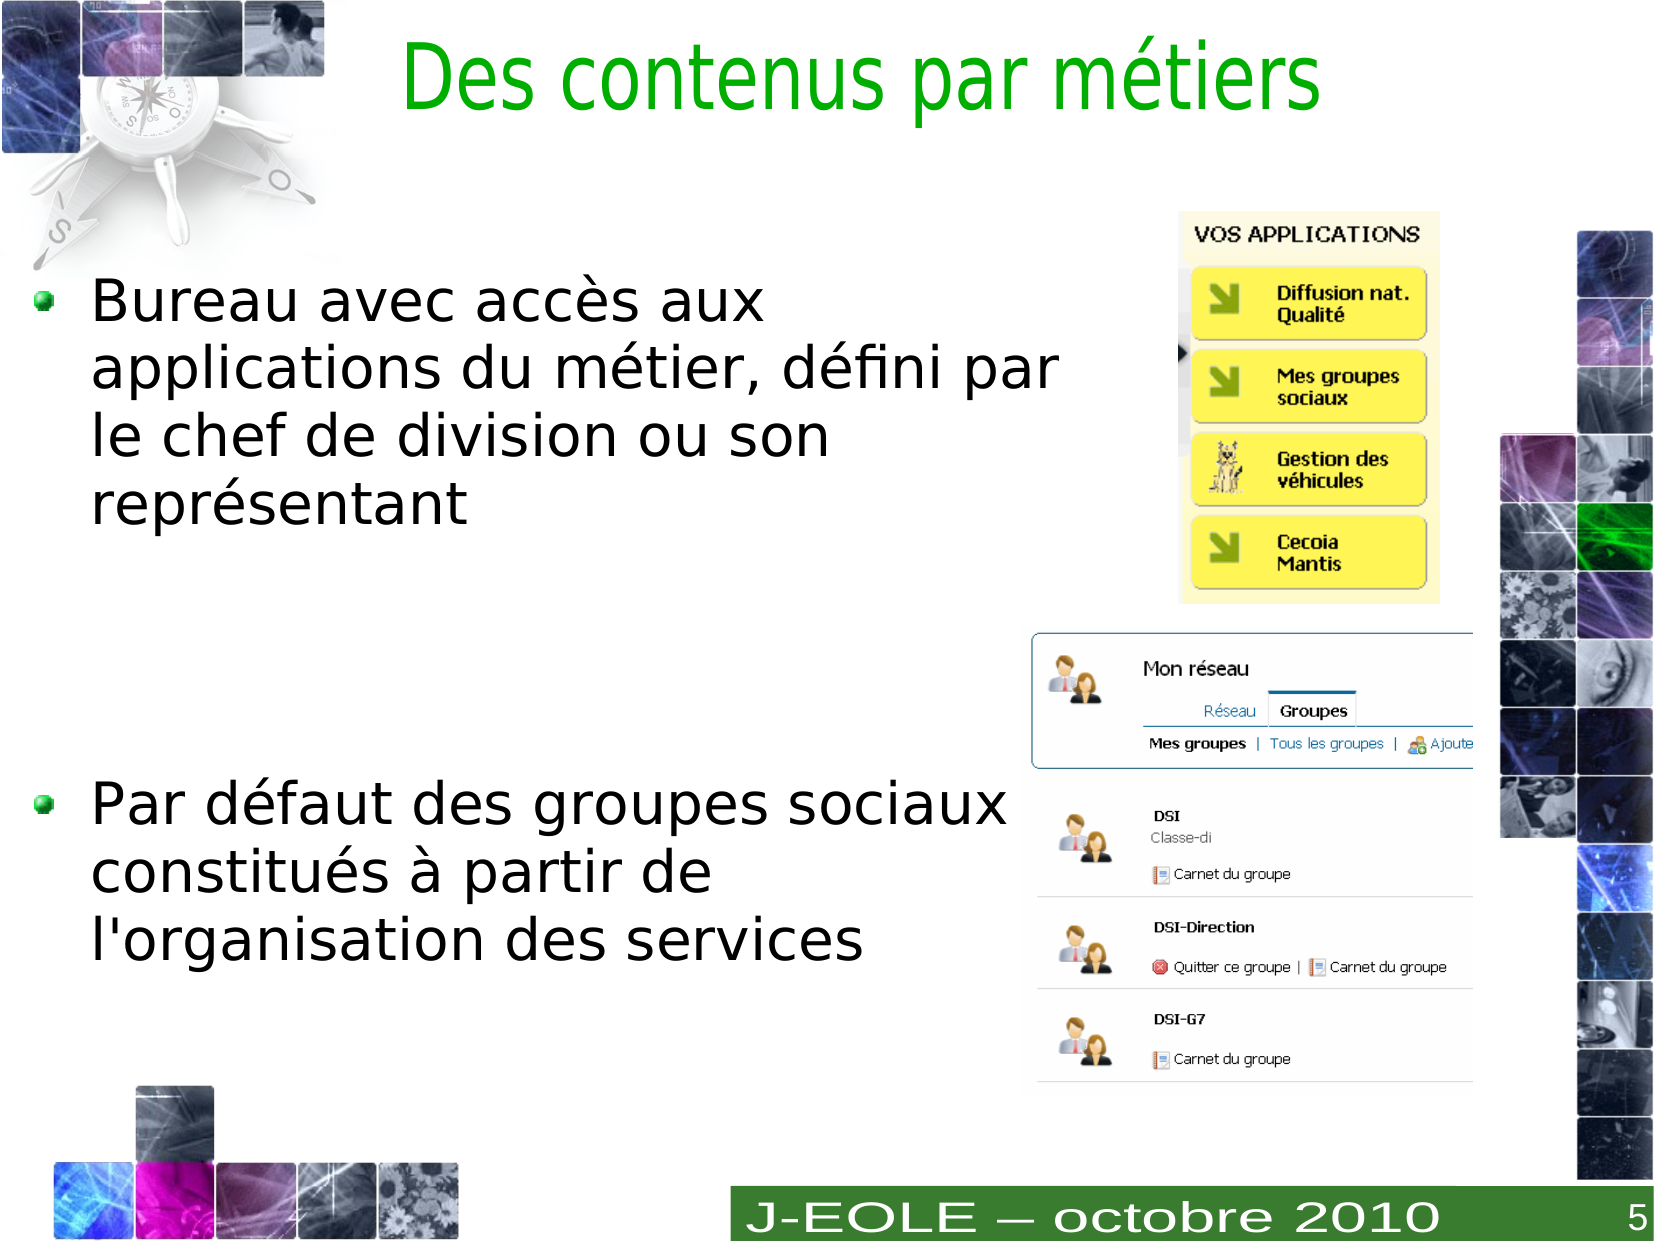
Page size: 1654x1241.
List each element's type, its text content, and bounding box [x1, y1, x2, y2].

picture [1500, 232, 1653, 1179]
picture [2, 0, 635, 174]
picture [0, 626, 1473, 1241]
list Bureau avec accès aux applications du métier, défini par le chef de division ou son représentant Par défaut des groupes sociaux constitués à partir de l'organisation des services [34, 169, 1071, 1168]
picture [1178, 211, 1440, 604]
title Des contenus par métiers [400, 7, 1607, 148]
